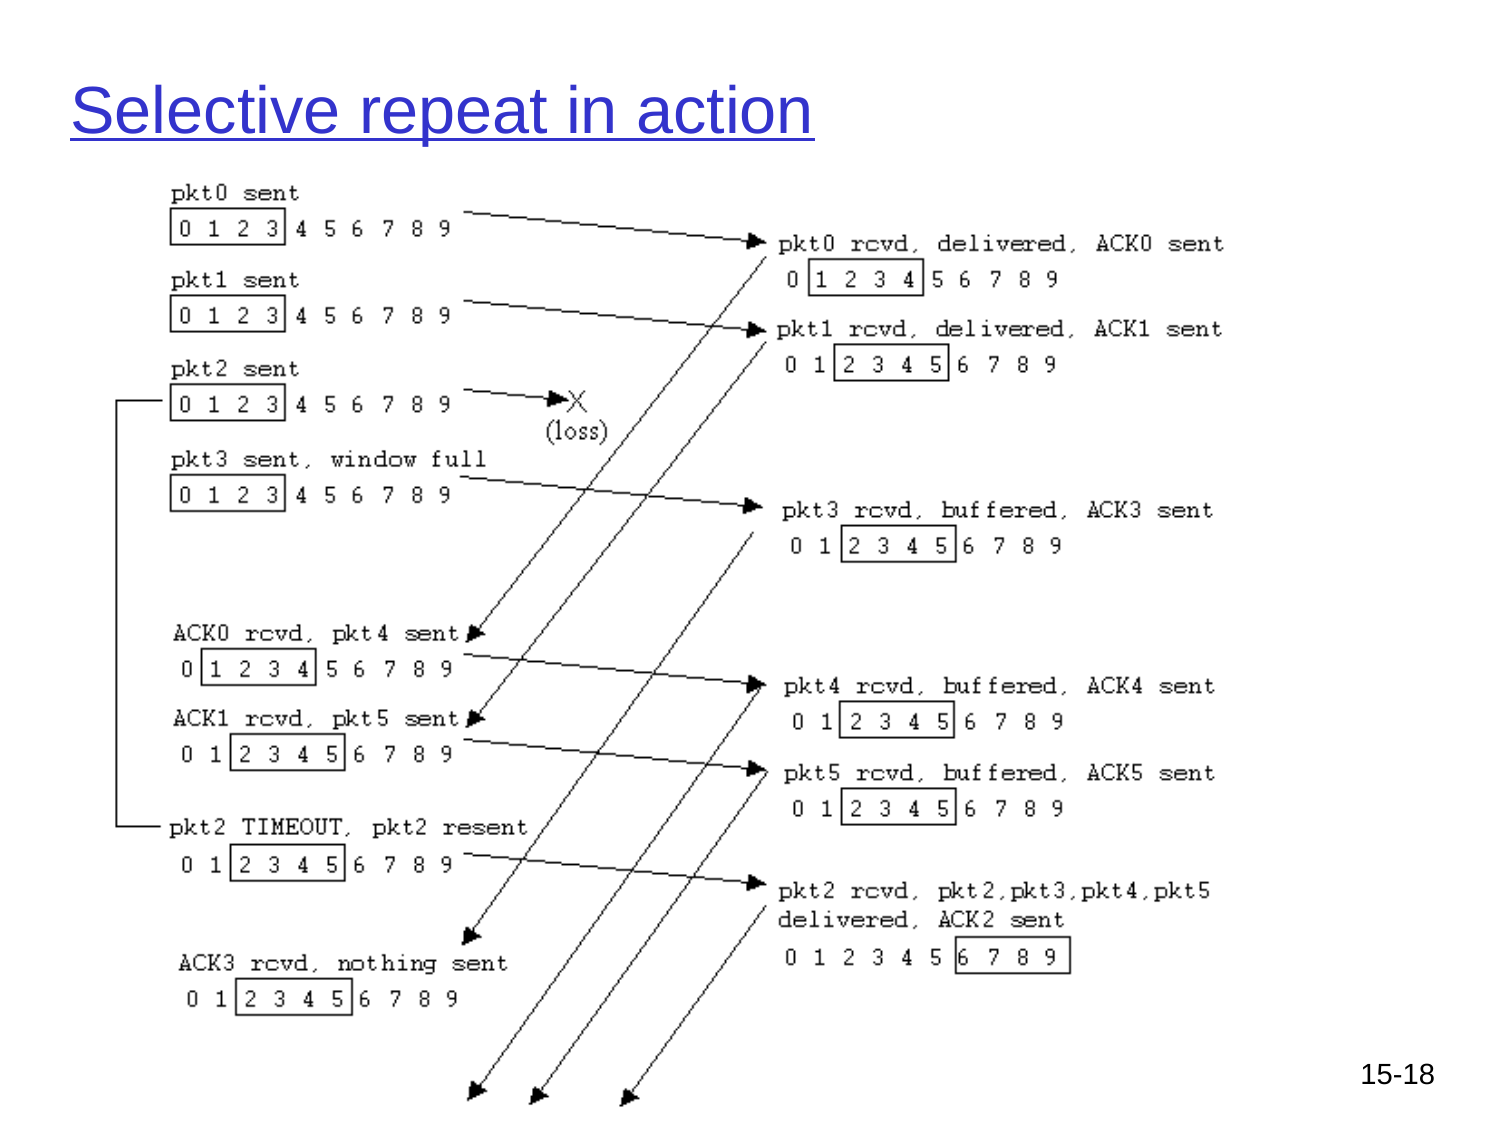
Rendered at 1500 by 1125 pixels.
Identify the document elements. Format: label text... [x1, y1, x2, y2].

picture [114, 168, 1240, 1125]
title Selective repeat in action [55, 41, 1331, 180]
